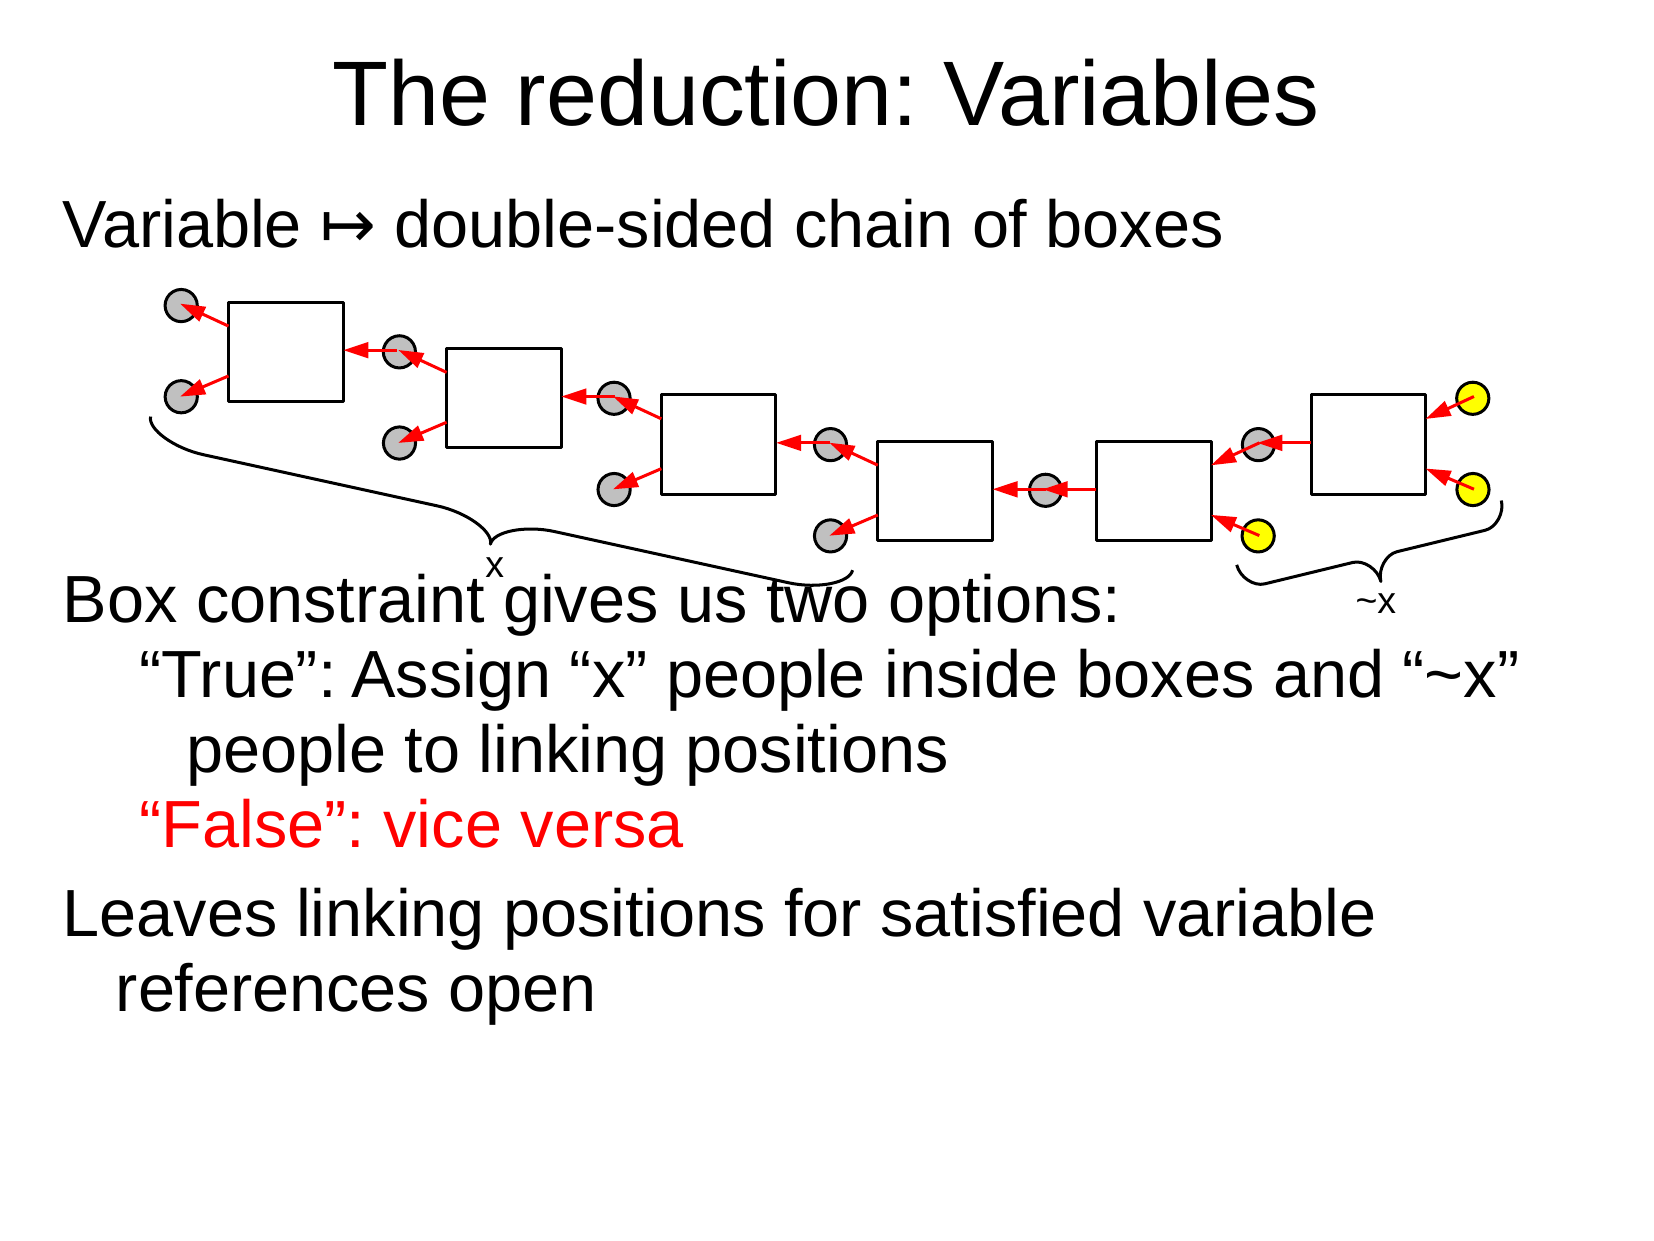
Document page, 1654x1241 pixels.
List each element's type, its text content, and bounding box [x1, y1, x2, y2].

text_box [597, 398, 626, 415]
title The reduction: Variables [0, 7, 1654, 181]
text_box [814, 428, 847, 444]
text_box [1242, 519, 1275, 552]
text_box [1244, 445, 1274, 461]
text_box ~x [1340, 571, 1416, 643]
text_box [165, 380, 198, 413]
text_box [383, 426, 416, 460]
text_box [165, 289, 198, 322]
text_box [814, 519, 847, 552]
text_box x [470, 535, 524, 607]
text_box [383, 335, 416, 368]
text_box [1029, 491, 1061, 507]
text_box [1242, 428, 1273, 448]
text_box [814, 444, 842, 461]
text_box [597, 473, 631, 506]
list Variable ↦ double-sided chain of boxes Box constraint gives us two options: “True”: Assign “x” people inside boxes and “~x” people to linking positions “False”: vice versa Leaves linking positions for satisfied variable references open [45, 187, 1609, 1226]
text_box [1456, 382, 1489, 415]
text_box [598, 382, 631, 398]
text_box [1029, 474, 1060, 488]
text_box [1456, 473, 1490, 506]
